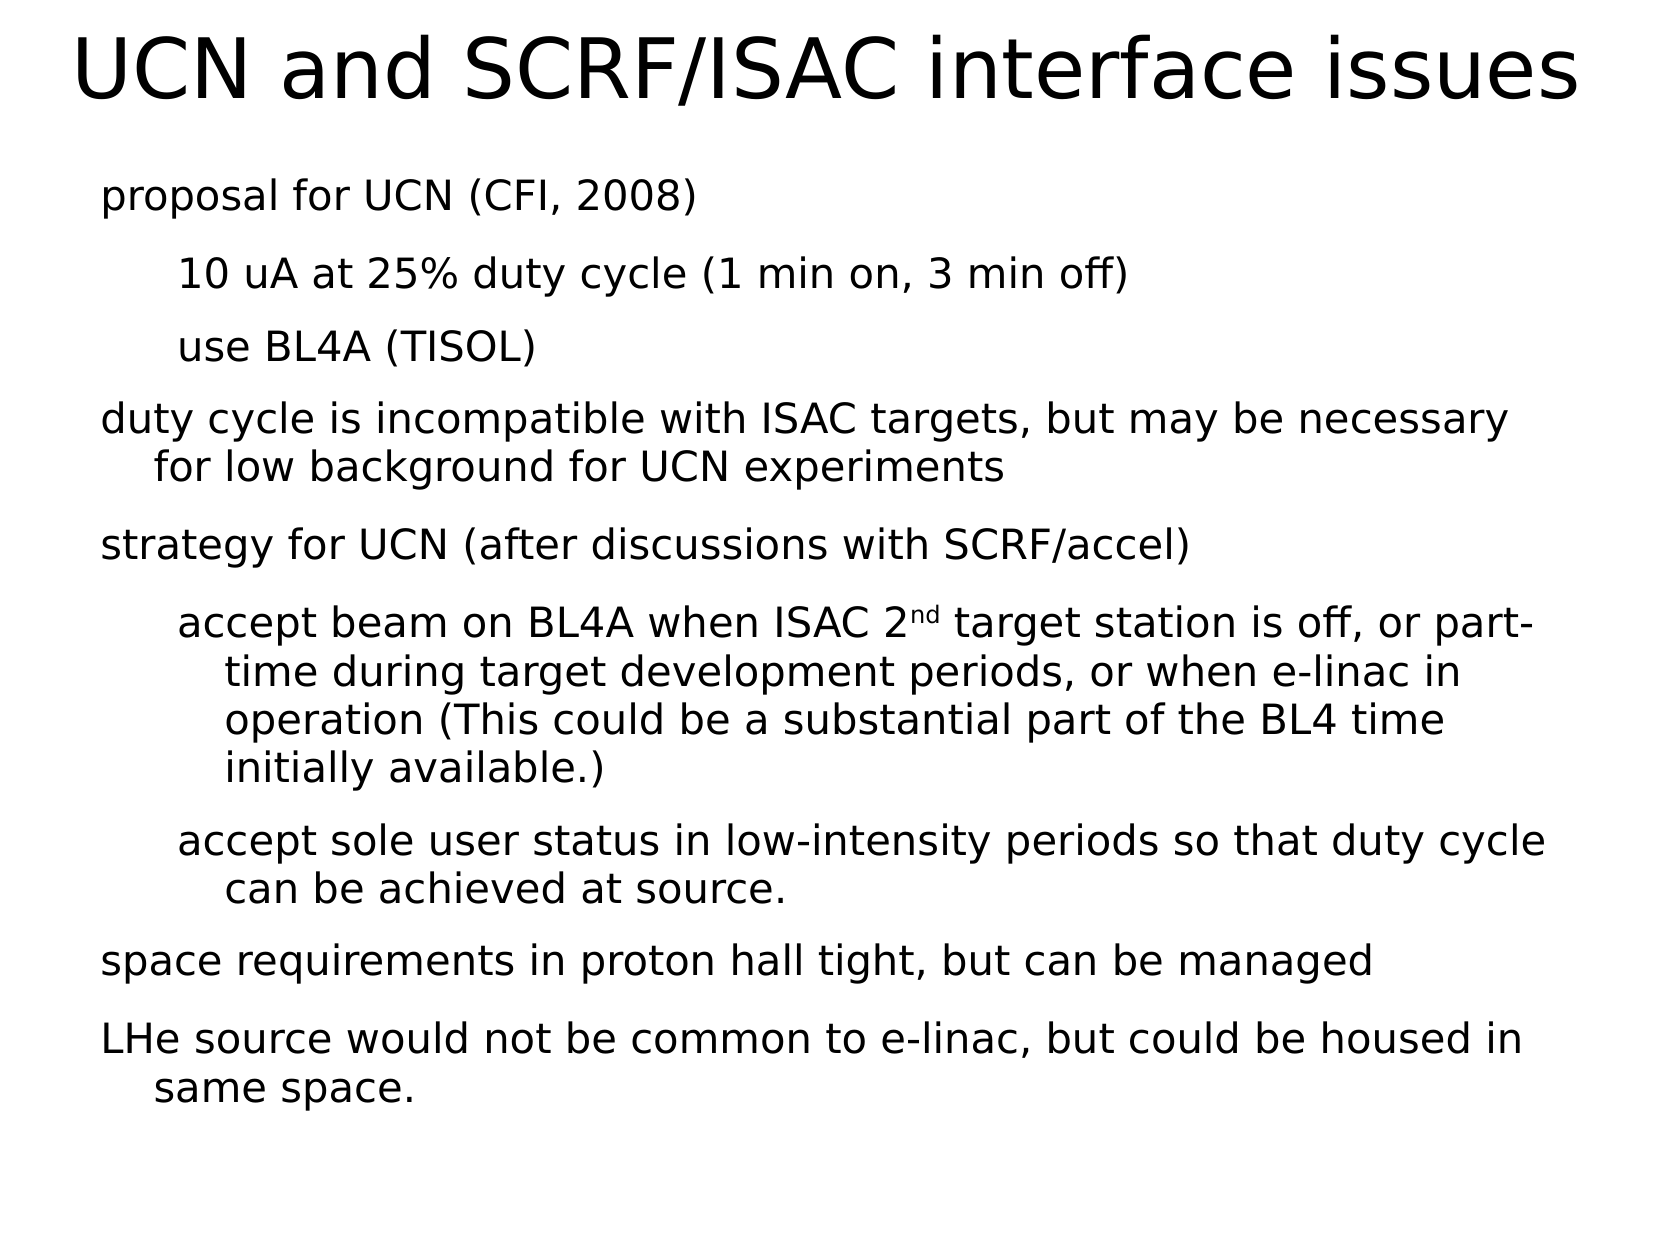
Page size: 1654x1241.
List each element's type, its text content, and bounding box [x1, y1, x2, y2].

list proposal for UCN (CFI, 2008) 10 uA at 25% duty cycle (1 min on, 3 min off) use BL4A (TISOL) duty cycle is incompatible with ISAC targets, but may be necessary for low background for UCN experiments strategy for UCN (after discussions with SCRF/accel) accept beam on BL4A when ISAC 2nd target station is off, or part-time during target development periods, or when e-linac in operation (This could be a substantial part of the BL4 time initially available.) accept sole user status in low-intensity periods so that duty cycle can be achieved at source. space requirements in proton hall tight, but can be managed LHe source would not be common to e-linac, but could be housed in same space. [82, 172, 1571, 1114]
title UCN and SCRF/ISAC interface issues [0, 0, 1654, 167]
